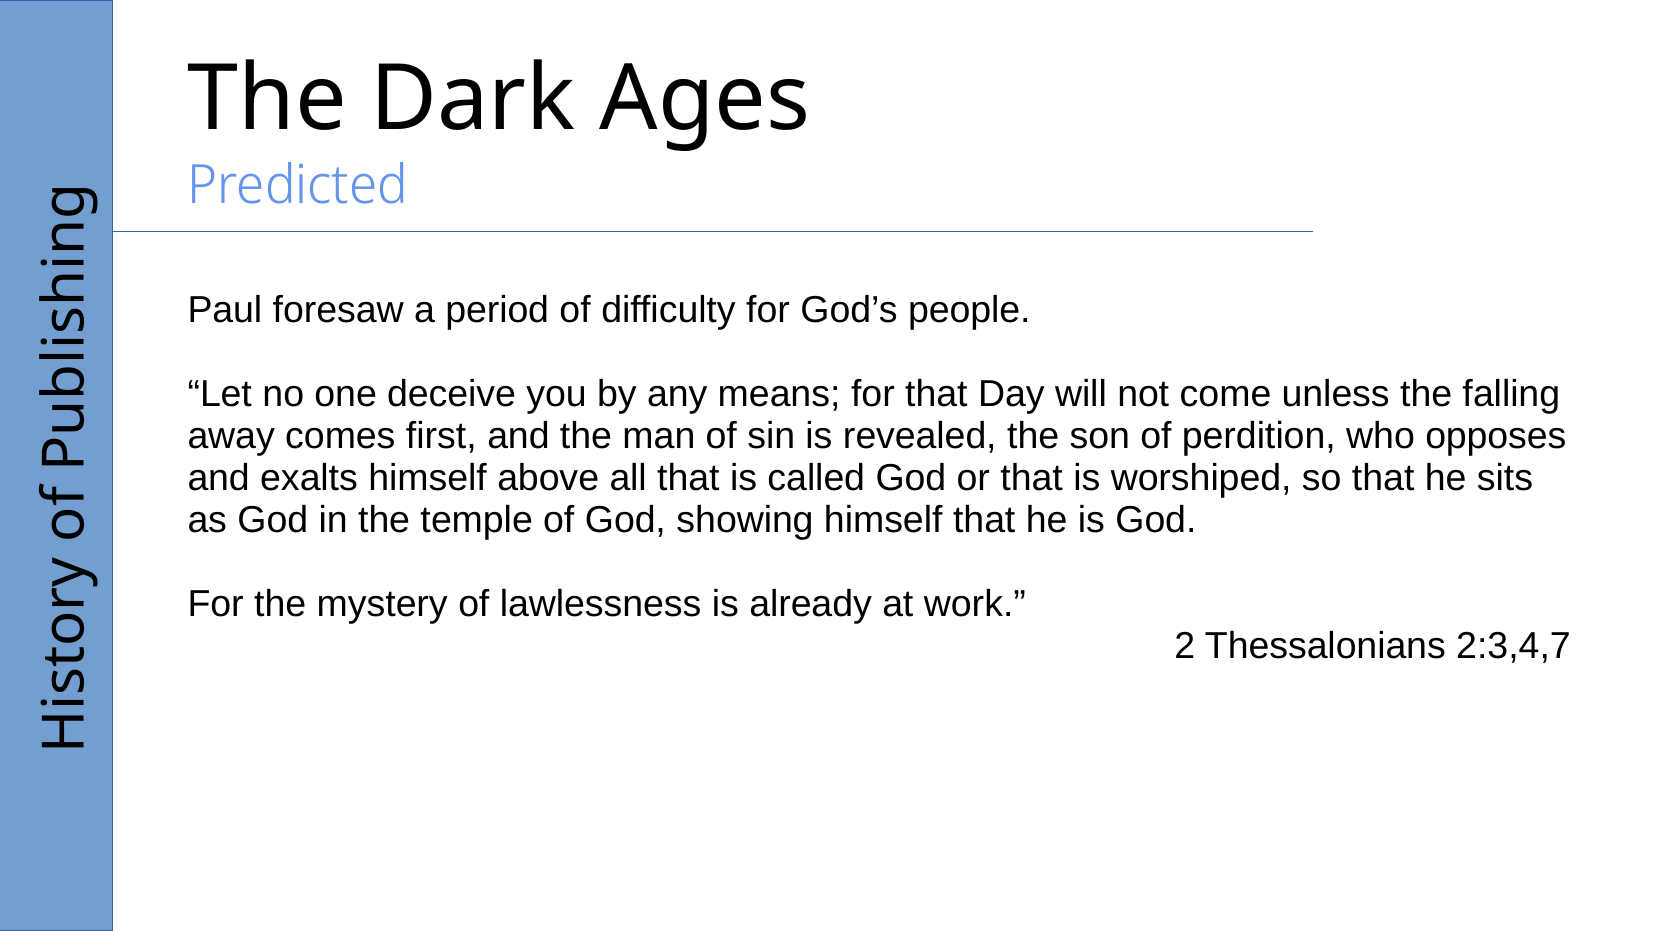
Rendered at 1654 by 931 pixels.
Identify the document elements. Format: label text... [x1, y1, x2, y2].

title Predicted [187, 125, 1571, 239]
title The Dark Ages [187, 33, 1571, 125]
text_box [0, 0, 113, 931]
subtitle Paul foresaw a period of difficulty for God’s people. “Let no one deceive you by any means; for that Day will not come unless the falling away comes first, and the man of sin is revealed, the son of perdition, who opposes and exalts himself above all that is called God or that is worshiped, so that he sits as God in the temple of God, showing himself that he is God. For the mystery of lawlessness is already at work.” 2 Thessalonians 2:3,4,7 [187, 288, 1571, 877]
text_box History of Publishing [13, 37, 105, 901]
